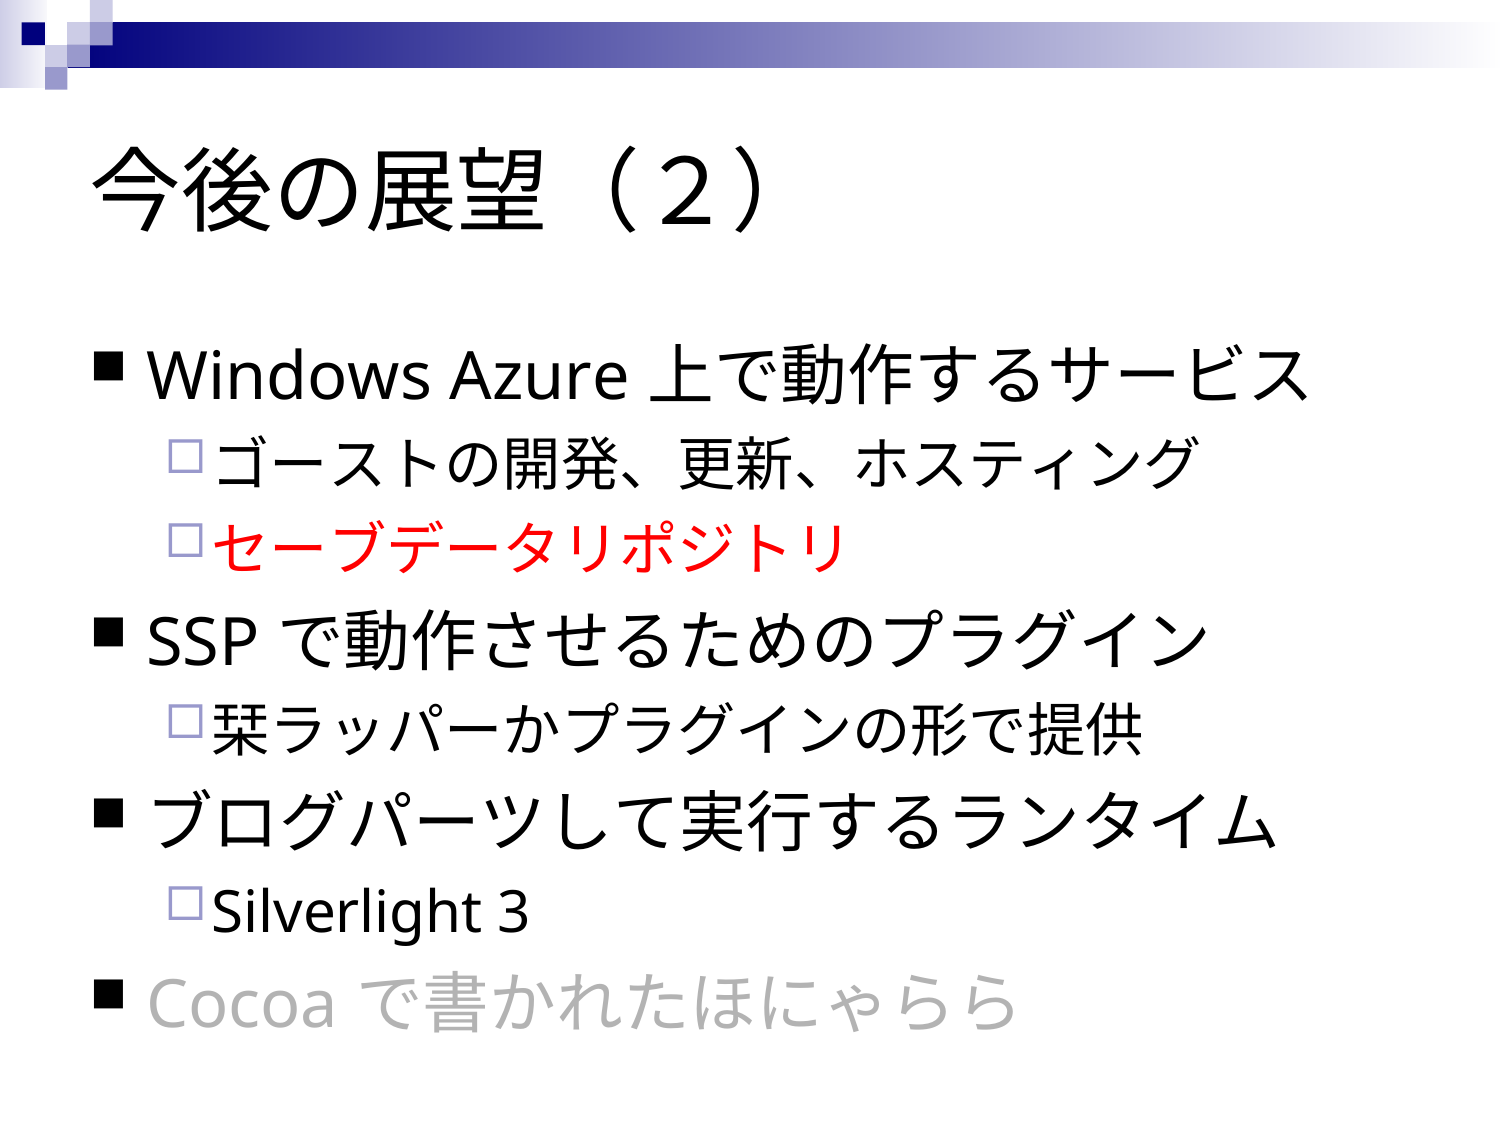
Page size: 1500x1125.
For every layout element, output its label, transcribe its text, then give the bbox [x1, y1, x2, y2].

list Windows Azure 上で動作するサービス ゴーストの開発、更新、ホスティング セーブデータリポジトリ SSP で動作させるためのプラグイン 栞ラッパーかプラグインの形で提供 ブログパーツして実行するランタイム Silverlight 3 Cocoa で書かれたほにゃらら [75, 324, 1426, 1049]
title 今後の展望（２） [75, 69, 1426, 306]
